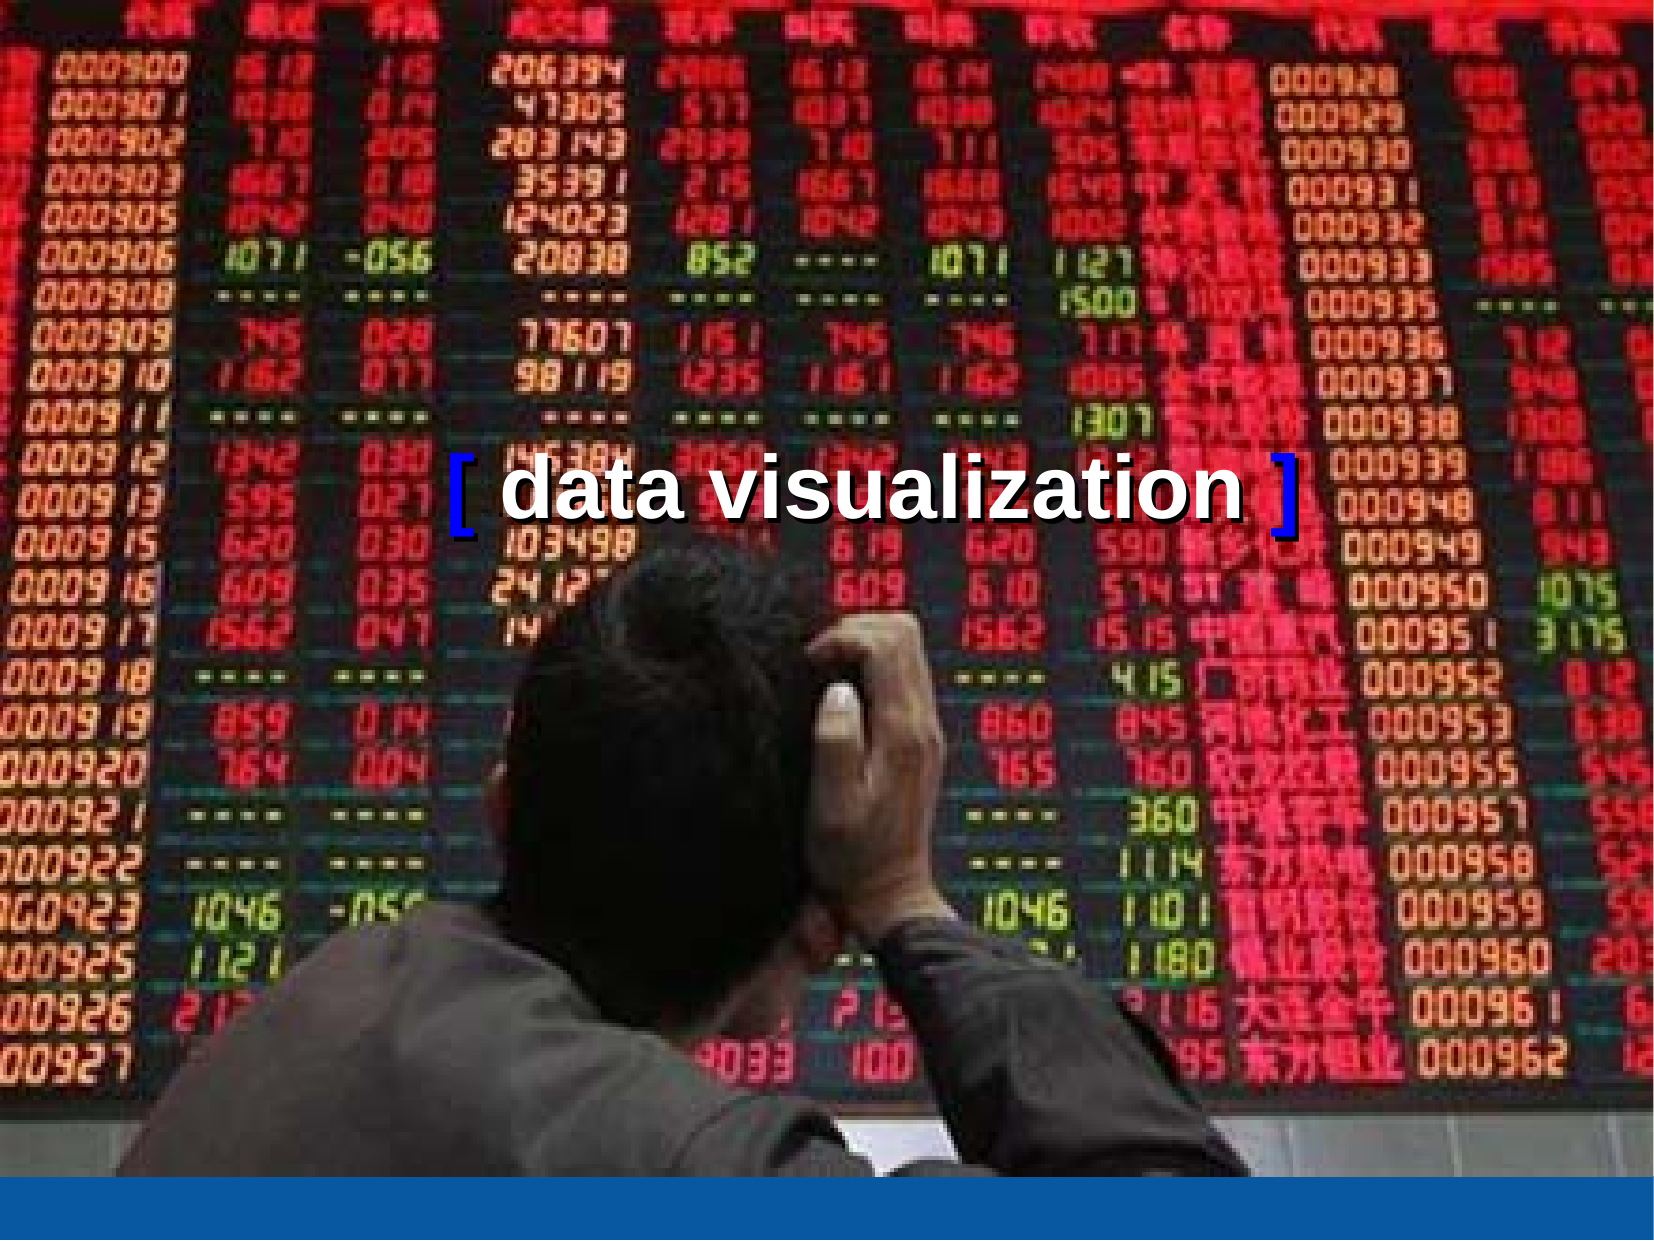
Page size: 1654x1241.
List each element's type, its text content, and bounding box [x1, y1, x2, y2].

picture [0, 0, 1654, 1240]
title [ data visualization ] [0, 433, 1639, 543]
